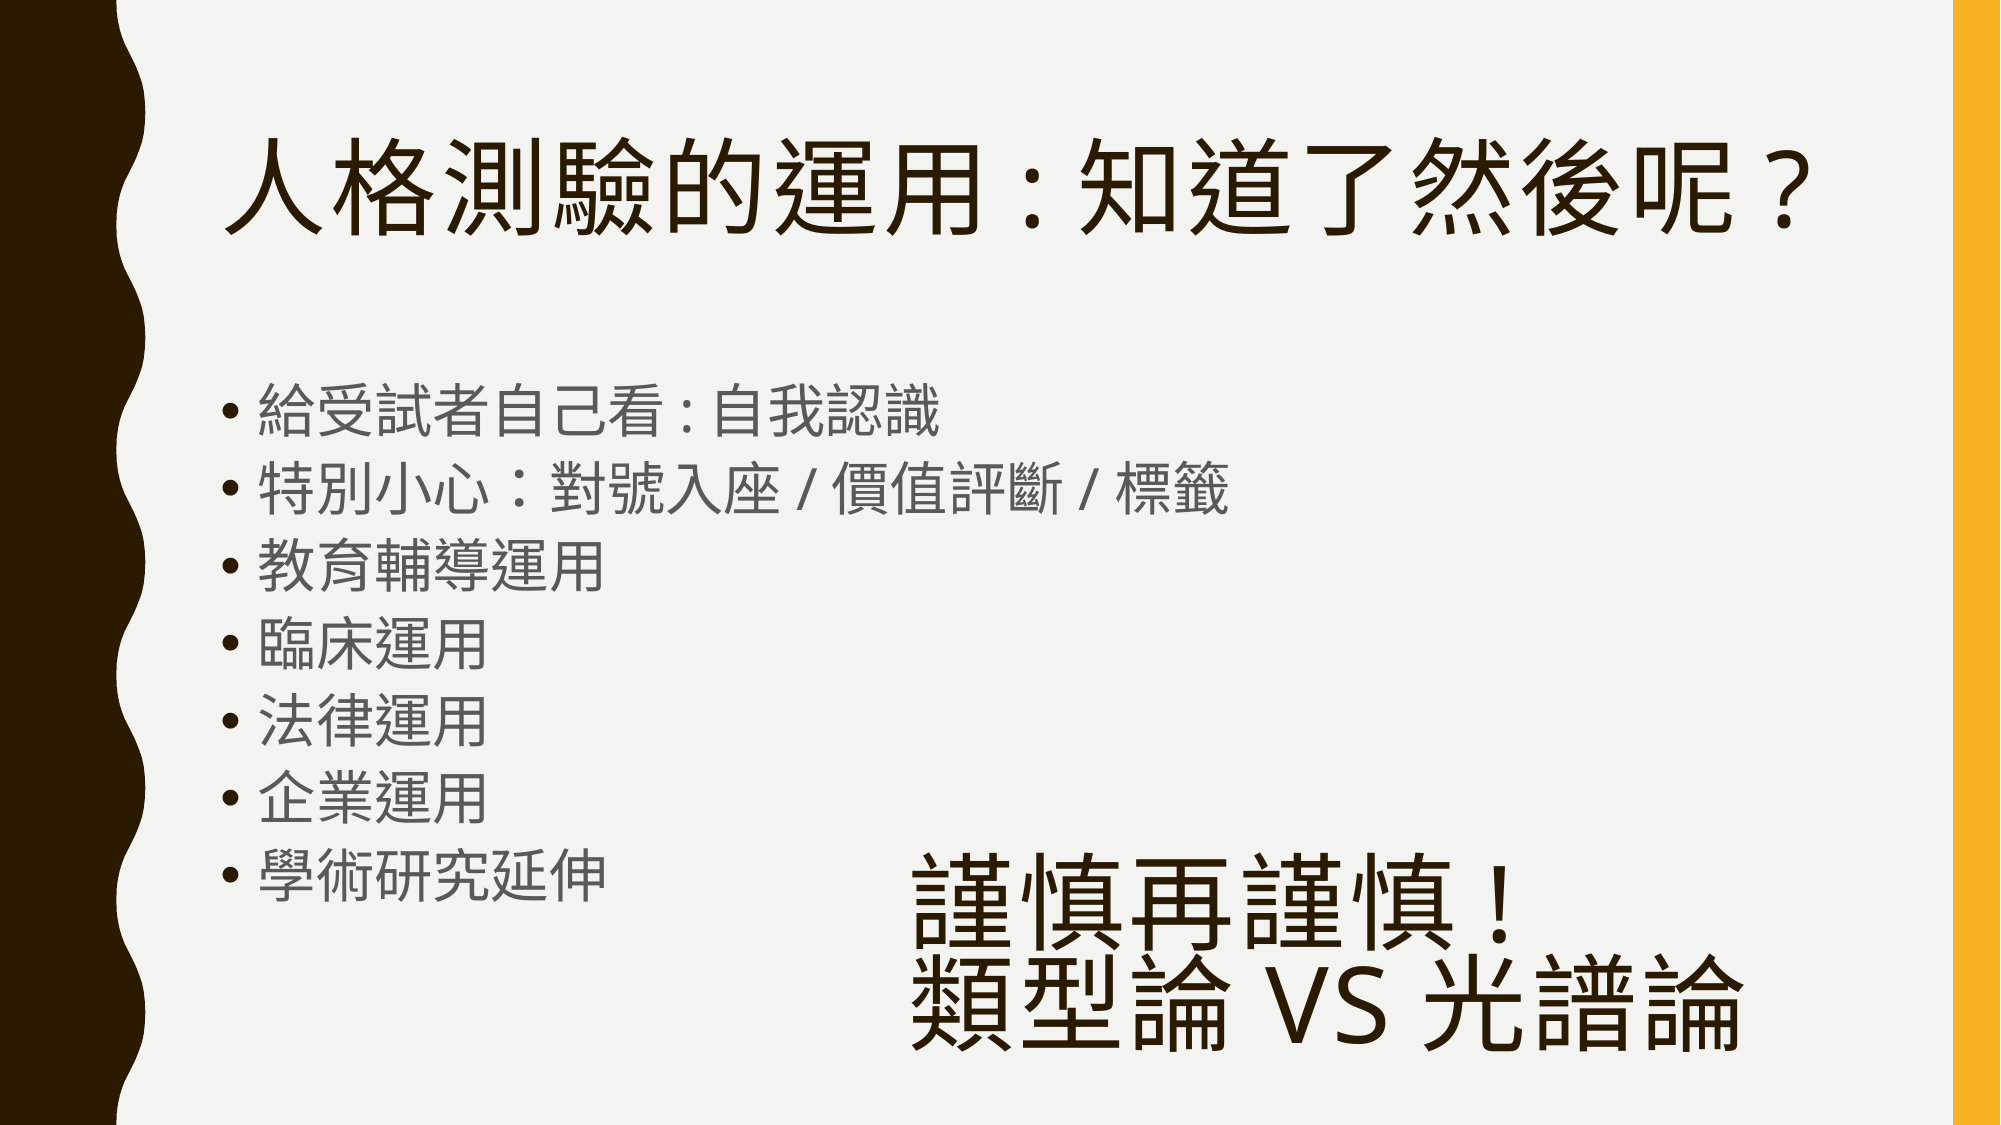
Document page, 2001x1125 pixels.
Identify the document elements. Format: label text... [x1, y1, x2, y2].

list 給受試者自己看:自我認識 特別小心：對號入座/價值評斷/標籤 教育輔導運用 臨床運用 法律運用 企業運用 學術研究延伸 [205, 375, 1876, 965]
title 人格測驗的運用:知道了然後呢? [205, 128, 1876, 308]
text_box 謹慎再謹慎! 類型論VS光譜論 [893, 853, 1835, 1093]
